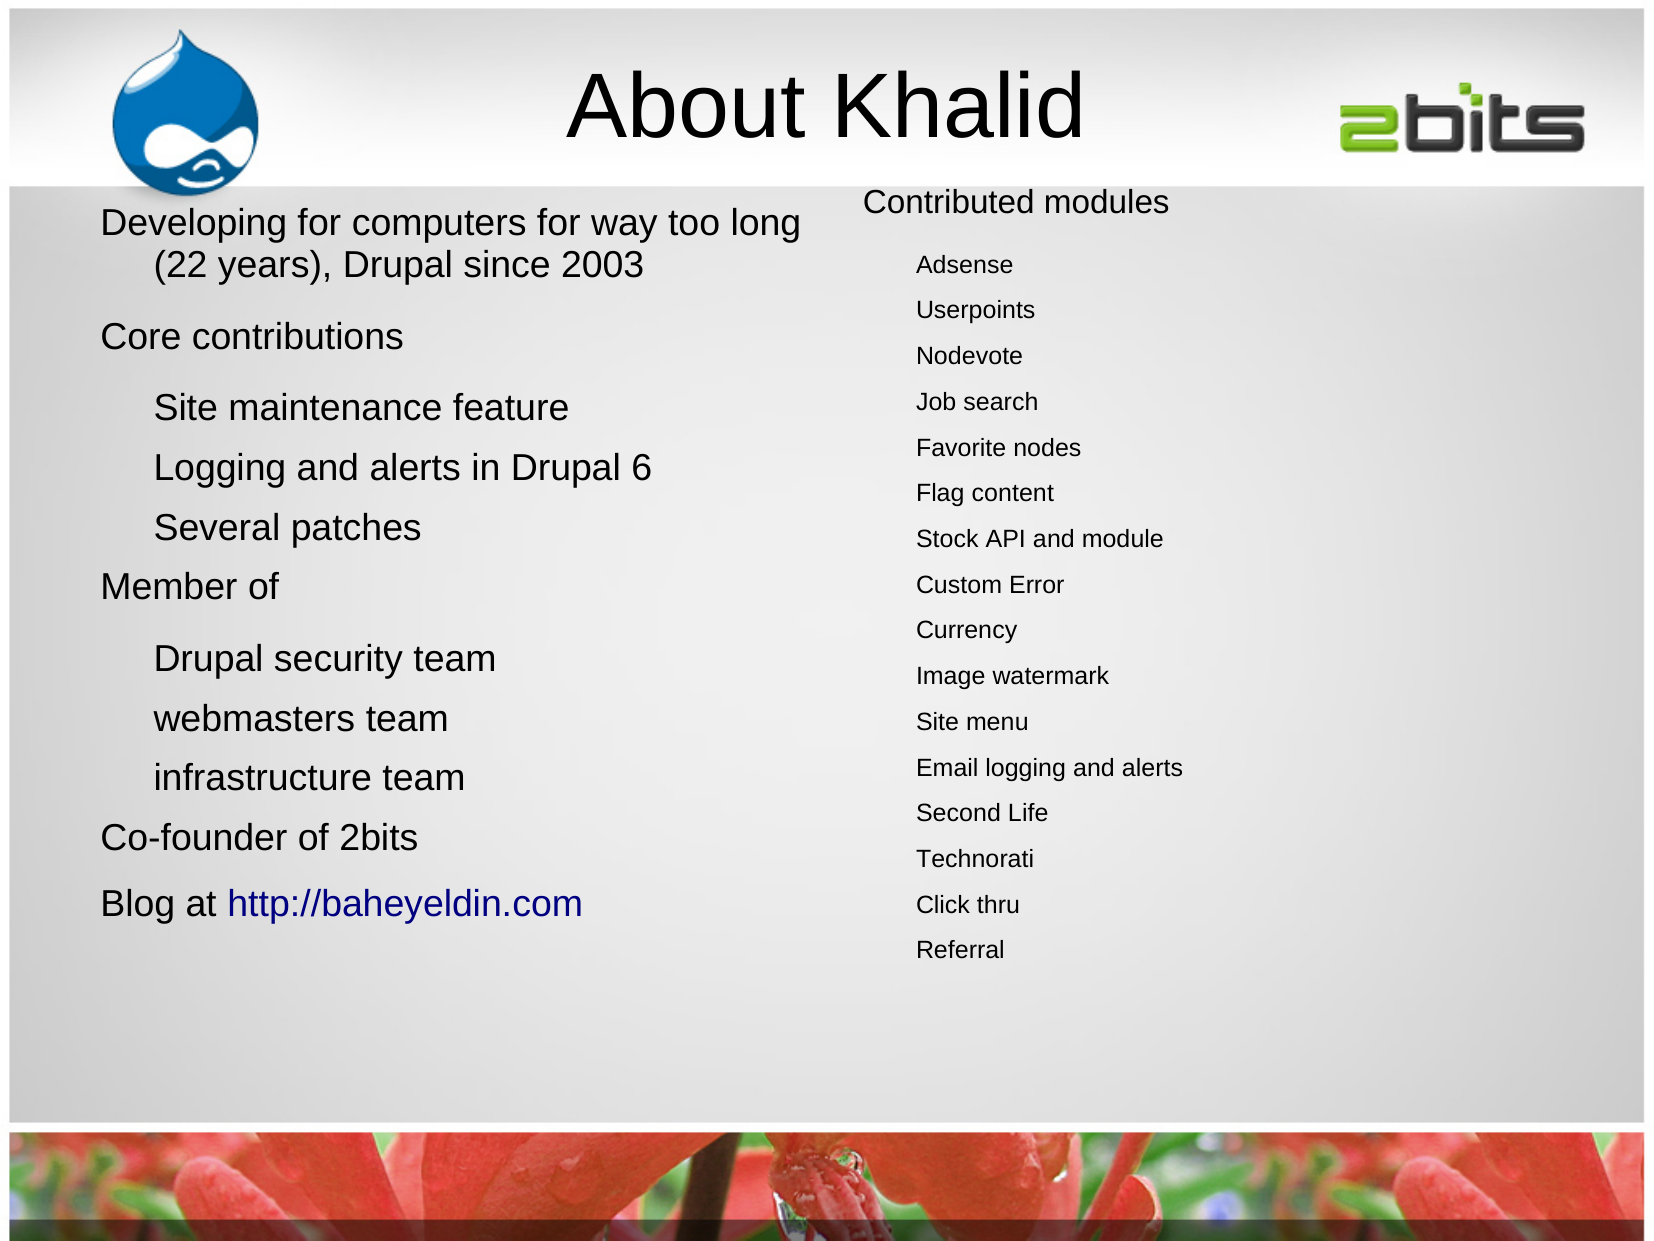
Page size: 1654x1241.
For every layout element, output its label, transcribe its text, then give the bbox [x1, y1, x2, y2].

title About Khalid [82, 2, 1571, 210]
list Contributed modules Adsense Userpoints Nodevote Job search Favorite nodes Flag content Stock API and module Custom Error Currency Image watermark Site menu Email logging and alerts Second Life Technorati Click thru Referral [845, 183, 1572, 1125]
picture [0, 0, 1654, 1241]
list Developing for computers for way too long (22 years), Drupal since 2003 Core contributions Site maintenance feature Logging and alerts in Drupal 6 Several patches Member of Drupal security team webmasters team infrastructure team Co-founder of 2bits Blog at http://baheyeldin.com [82, 201, 809, 1090]
